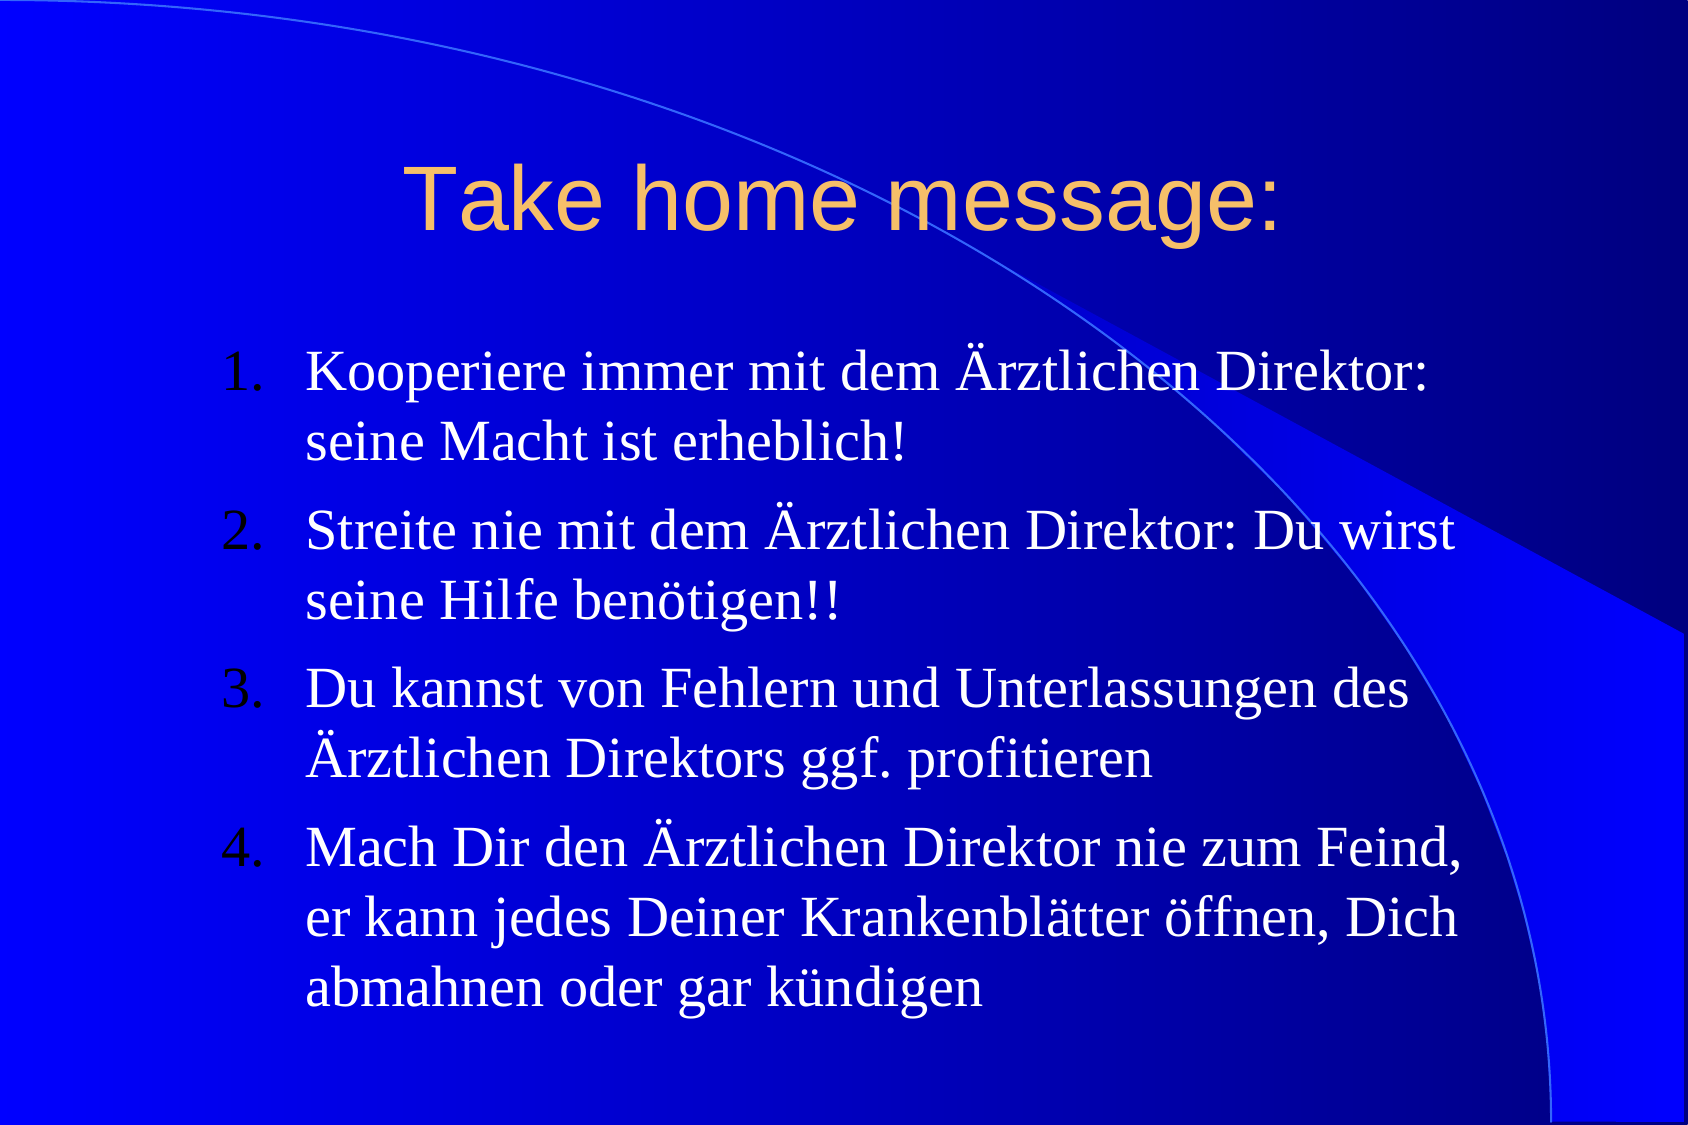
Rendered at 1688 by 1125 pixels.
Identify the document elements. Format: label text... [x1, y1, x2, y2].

text_box Kooperiere immer mit dem Ärztlichen Direktor: seine Macht ist erheblich! Streite nie mit dem Ärztlichen Direktor: Du wirst seine Hilfe benötigen!! Du kannst von Fehlern und Unterlassungen des Ärztlichen Direktors ggf. profitieren Mach Dir den Ärztlichen Direktor nie zum Feind, er kann jedes Deiner Krankenblätter öffnen, Dich abmahnen oder gar kündigen [206, 324, 1481, 1000]
text_box Take home message: [206, 99, 1481, 287]
